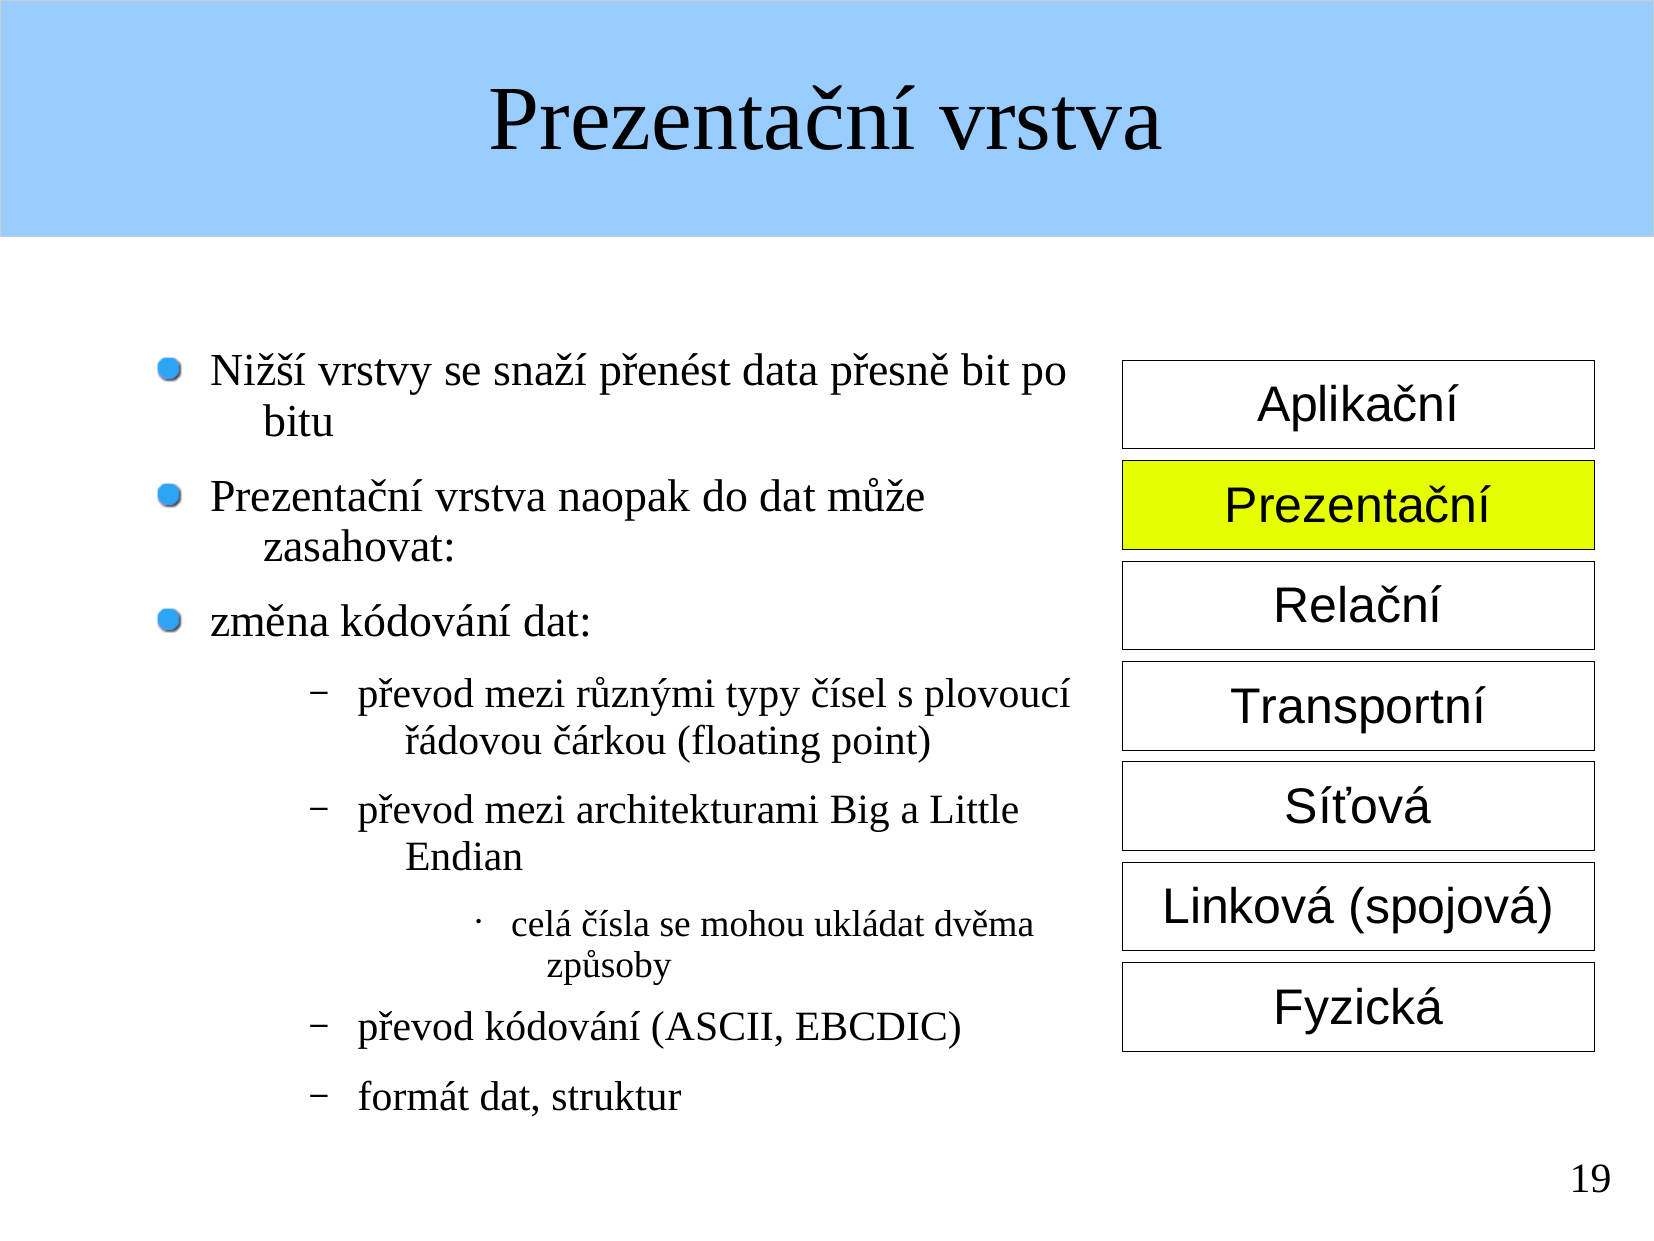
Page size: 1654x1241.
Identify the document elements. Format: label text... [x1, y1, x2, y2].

text_box Linková (spojová) [1122, 862, 1595, 951]
list Nižší vrstvy se snaží přenést data přesně bit po bitu Prezentační vrstva naopak do dat může zasahovat: změna kódování dat: převod mezi různými typy čísel s plovoucí řádovou čárkou (floating point) převod mezi architekturami Big a Little Endian celá čísla se mohou ukládat dvěma způsoby převod kódování (ASCII, EBCDIC) formát dat, struktur [121, 344, 1093, 1104]
text_box Prezentační [1122, 460, 1595, 550]
text_box Relační [1122, 561, 1595, 650]
text_box Fyzická [1122, 962, 1595, 1052]
text_box Síťová [1122, 761, 1595, 851]
text_box Transportní [1122, 661, 1595, 751]
text_box Aplikační [1122, 360, 1595, 449]
title Prezentační vrstva [0, 0, 1654, 237]
